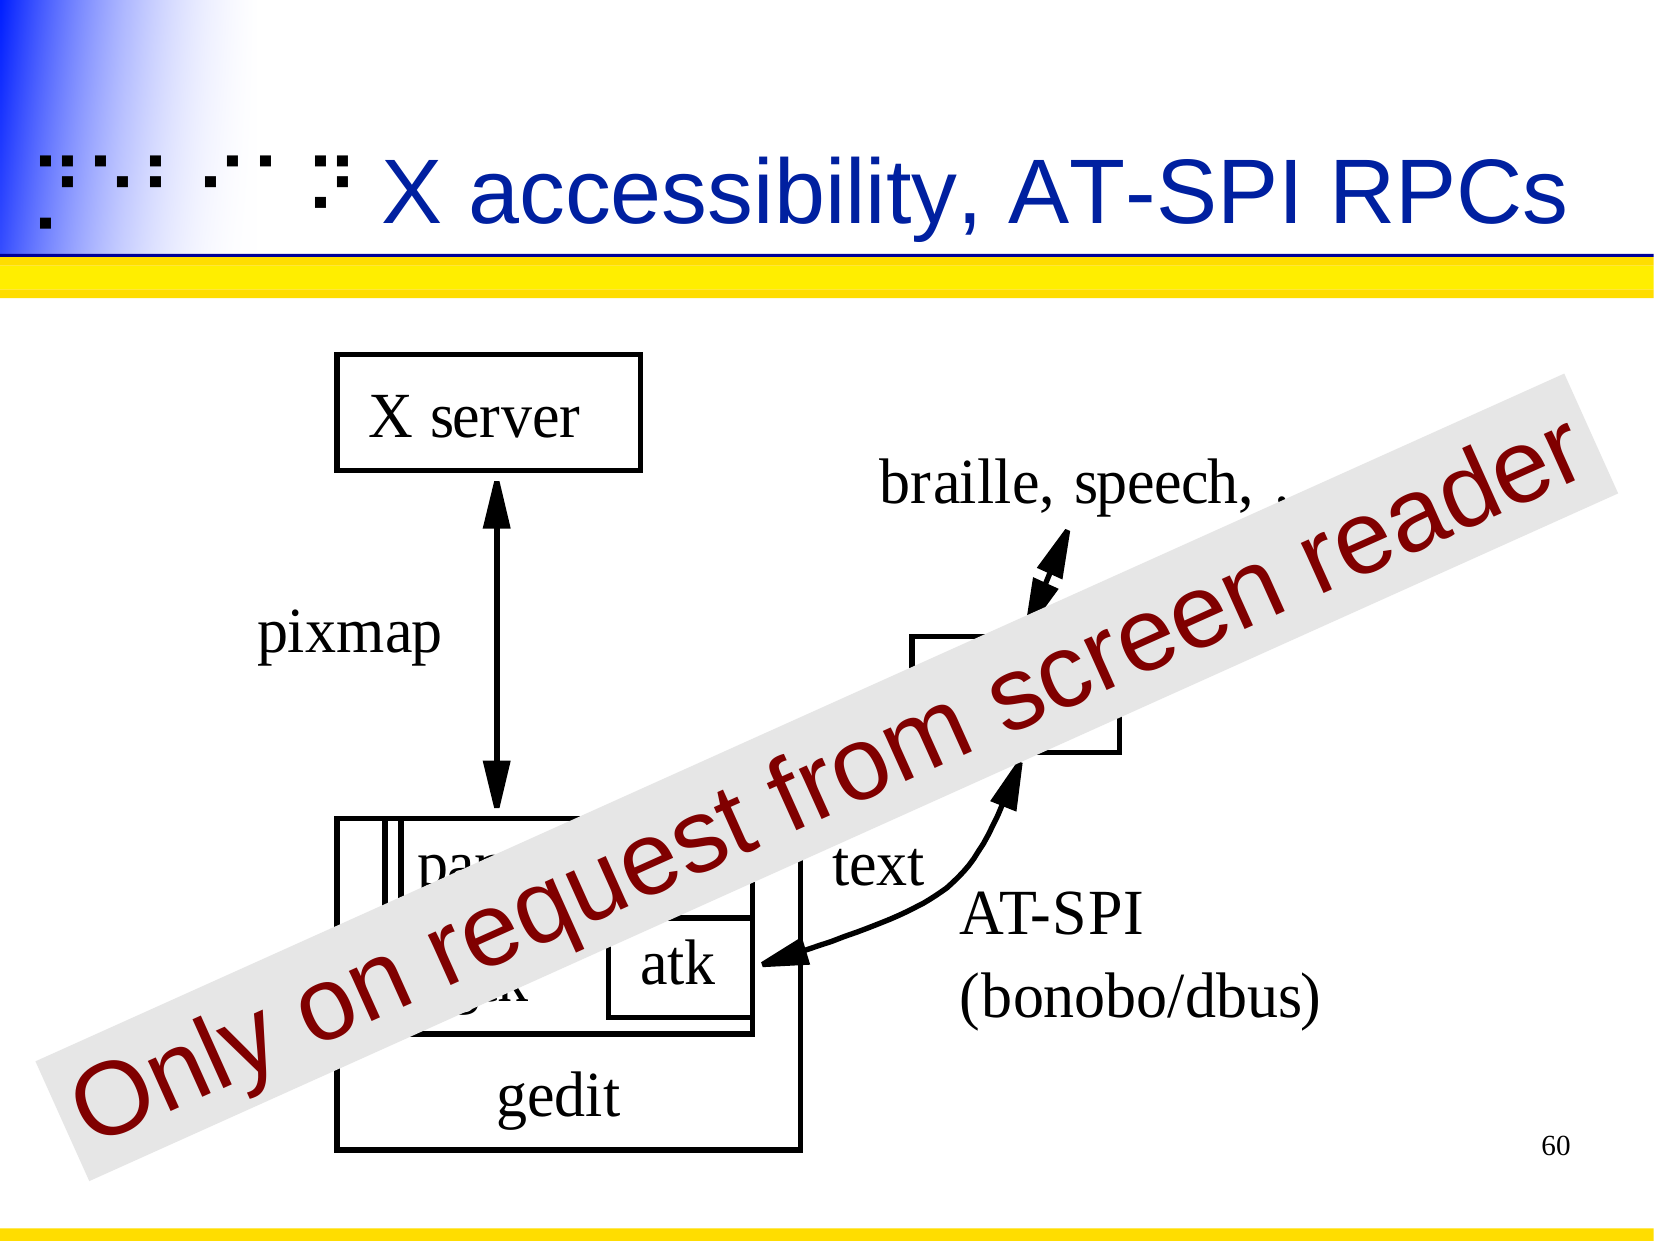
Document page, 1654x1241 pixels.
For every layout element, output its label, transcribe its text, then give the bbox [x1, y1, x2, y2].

text_box Only on request from screen reader [35, 373, 1619, 1182]
title X accessibility, AT-SPI RPCs [372, 126, 1571, 257]
picture [234, 332, 1419, 971]
picture [234, 584, 1419, 1173]
